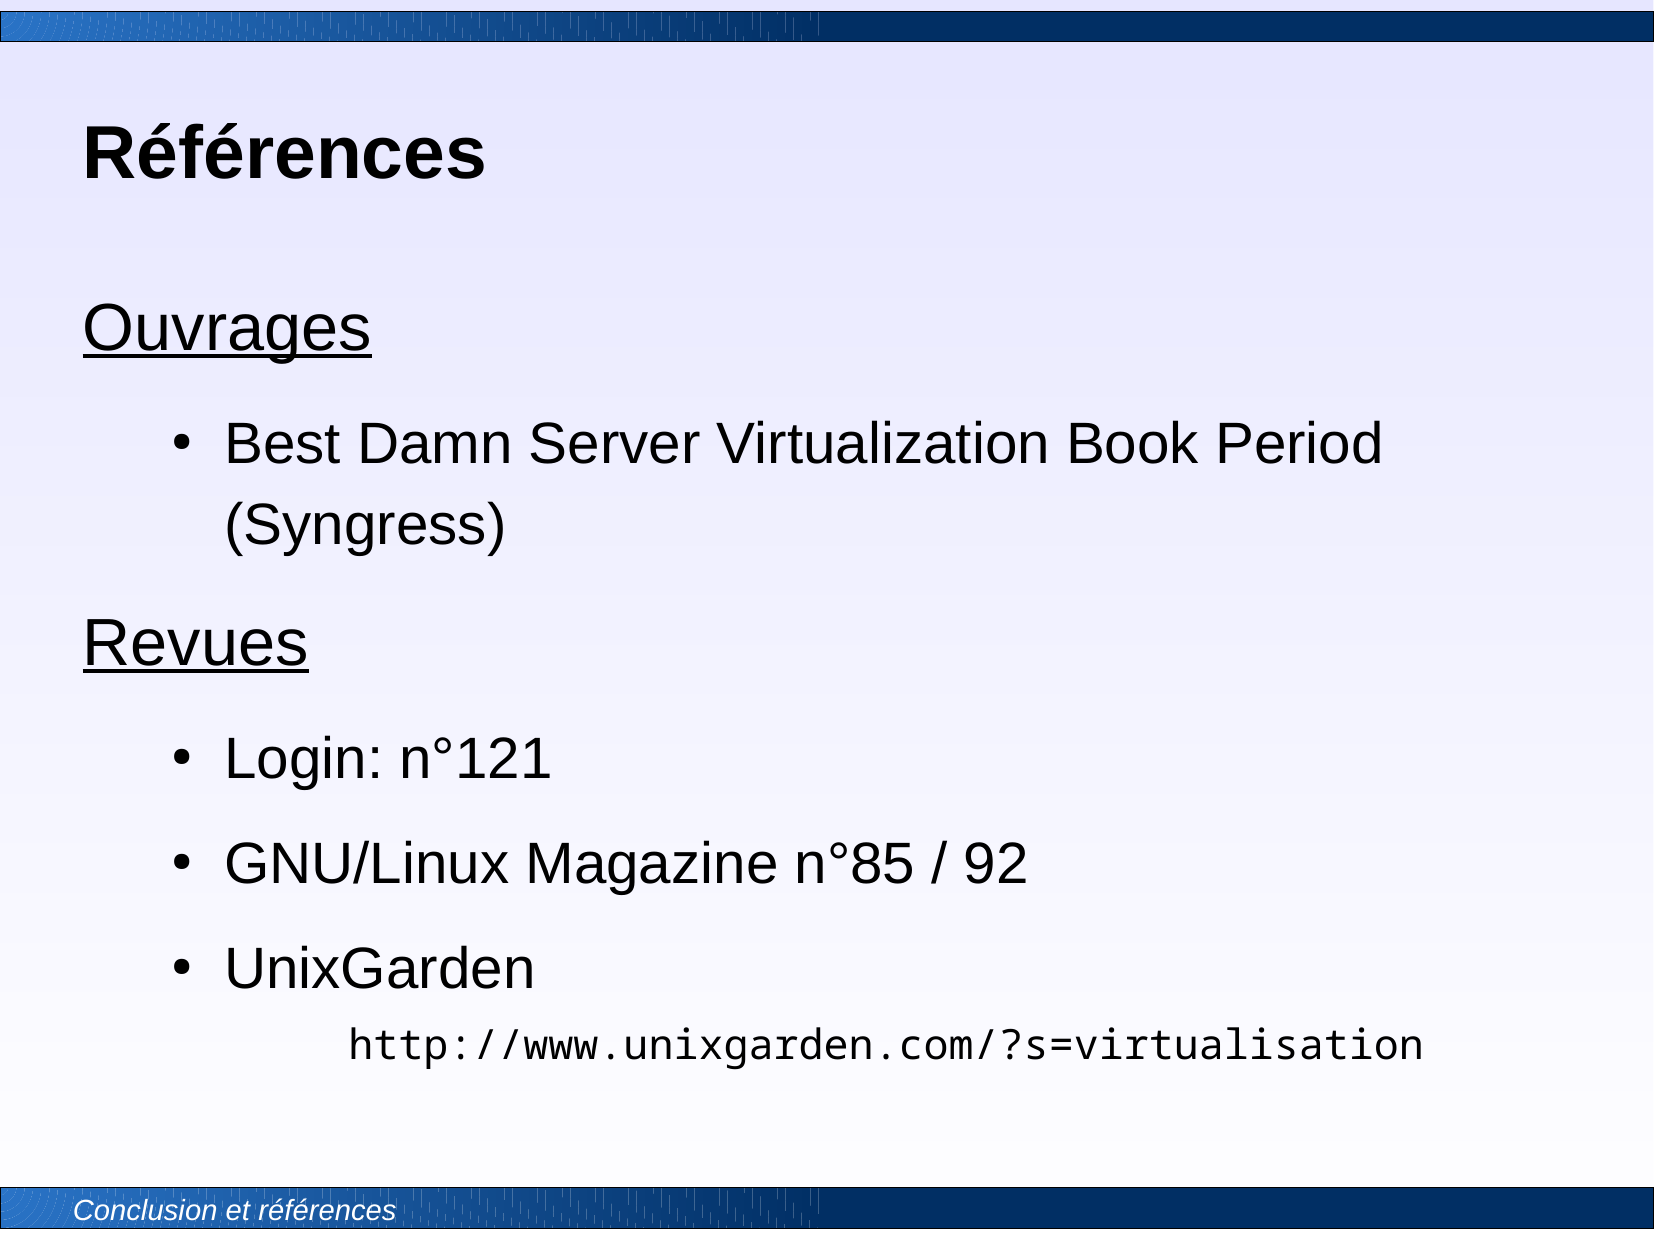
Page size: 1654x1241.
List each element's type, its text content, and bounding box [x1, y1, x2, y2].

title Références [82, 49, 1571, 257]
list Ouvrages Best Damn Server Virtualization Book Period (Syngress) Revues Login: n°121 GNU/Linux Magazine n°85 / 92 UnixGarden http://www.unixgarden.com/?s=virtualisation [82, 290, 1571, 1094]
text_box Conclusion et références [58, 1186, 442, 1235]
